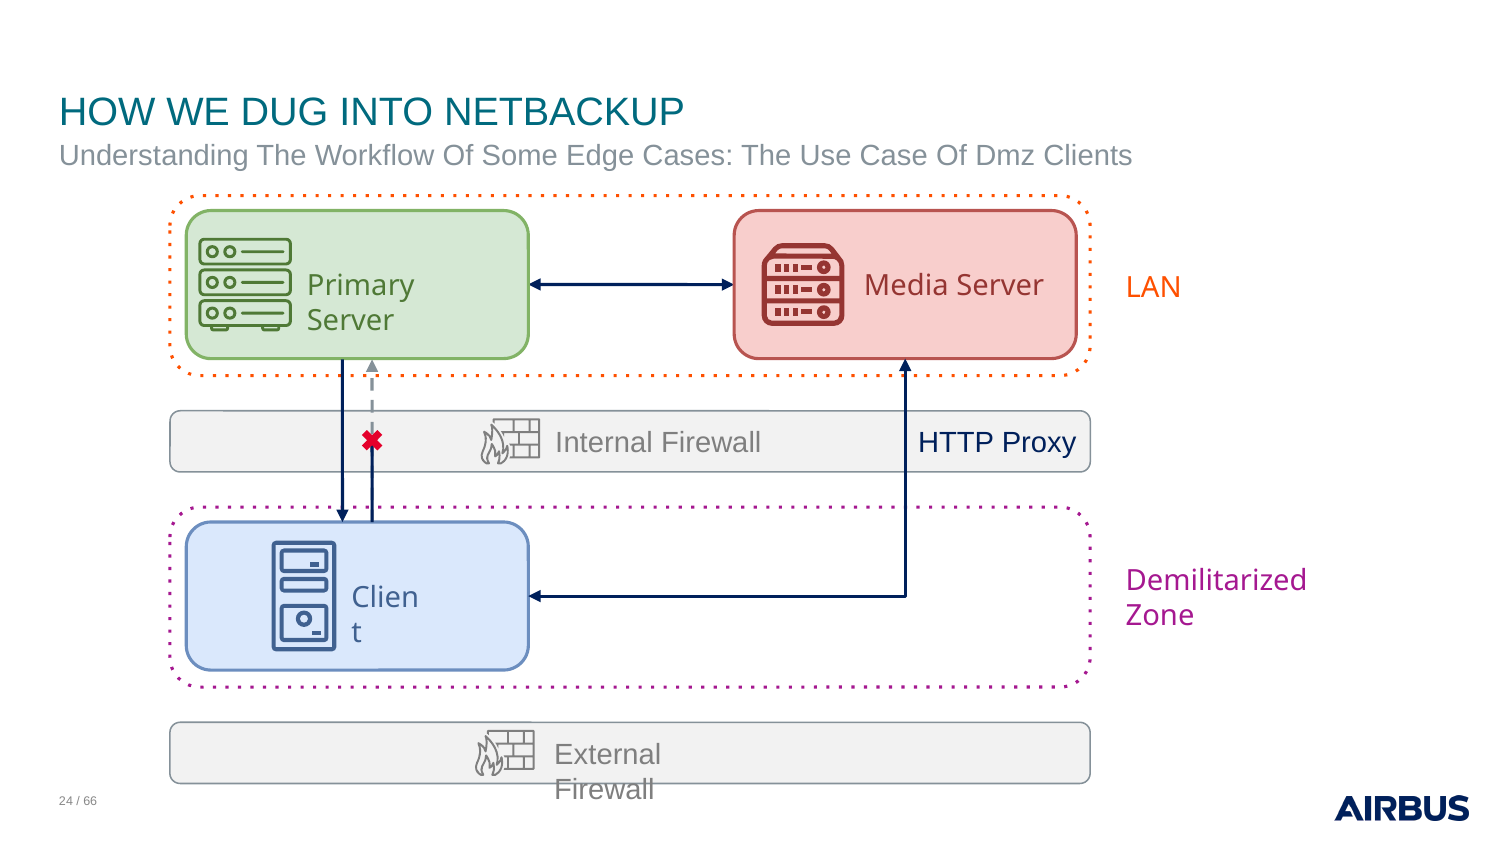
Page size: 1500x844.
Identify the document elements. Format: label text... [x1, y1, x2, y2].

text_box LAN [1110, 252, 1330, 318]
text_box Primary Server [291, 251, 516, 352]
title HOW WE DUG INTO NETBACKUP Understanding The Workflow Of Some Edge Cases: The Use Case Of Dmz Clients [58, 80, 1441, 192]
text_box [734, 210, 1077, 359]
text_box [786, 722, 1091, 784]
text_box Internal Firewall [540, 408, 780, 474]
text_box HTTP Proxy [903, 408, 1233, 474]
text_box Demilitarized Zone [1110, 546, 1330, 647]
text_box External Firewall [539, 720, 786, 821]
text_box Client [336, 563, 443, 664]
text_box [186, 521, 529, 671]
picture [1334, 795, 1469, 821]
text_box Media Server [849, 251, 1060, 317]
text_box [780, 410, 903, 472]
text_box [169, 410, 340, 472]
text_box [344, 410, 540, 472]
text_box [169, 722, 539, 784]
text_box [186, 210, 529, 359]
